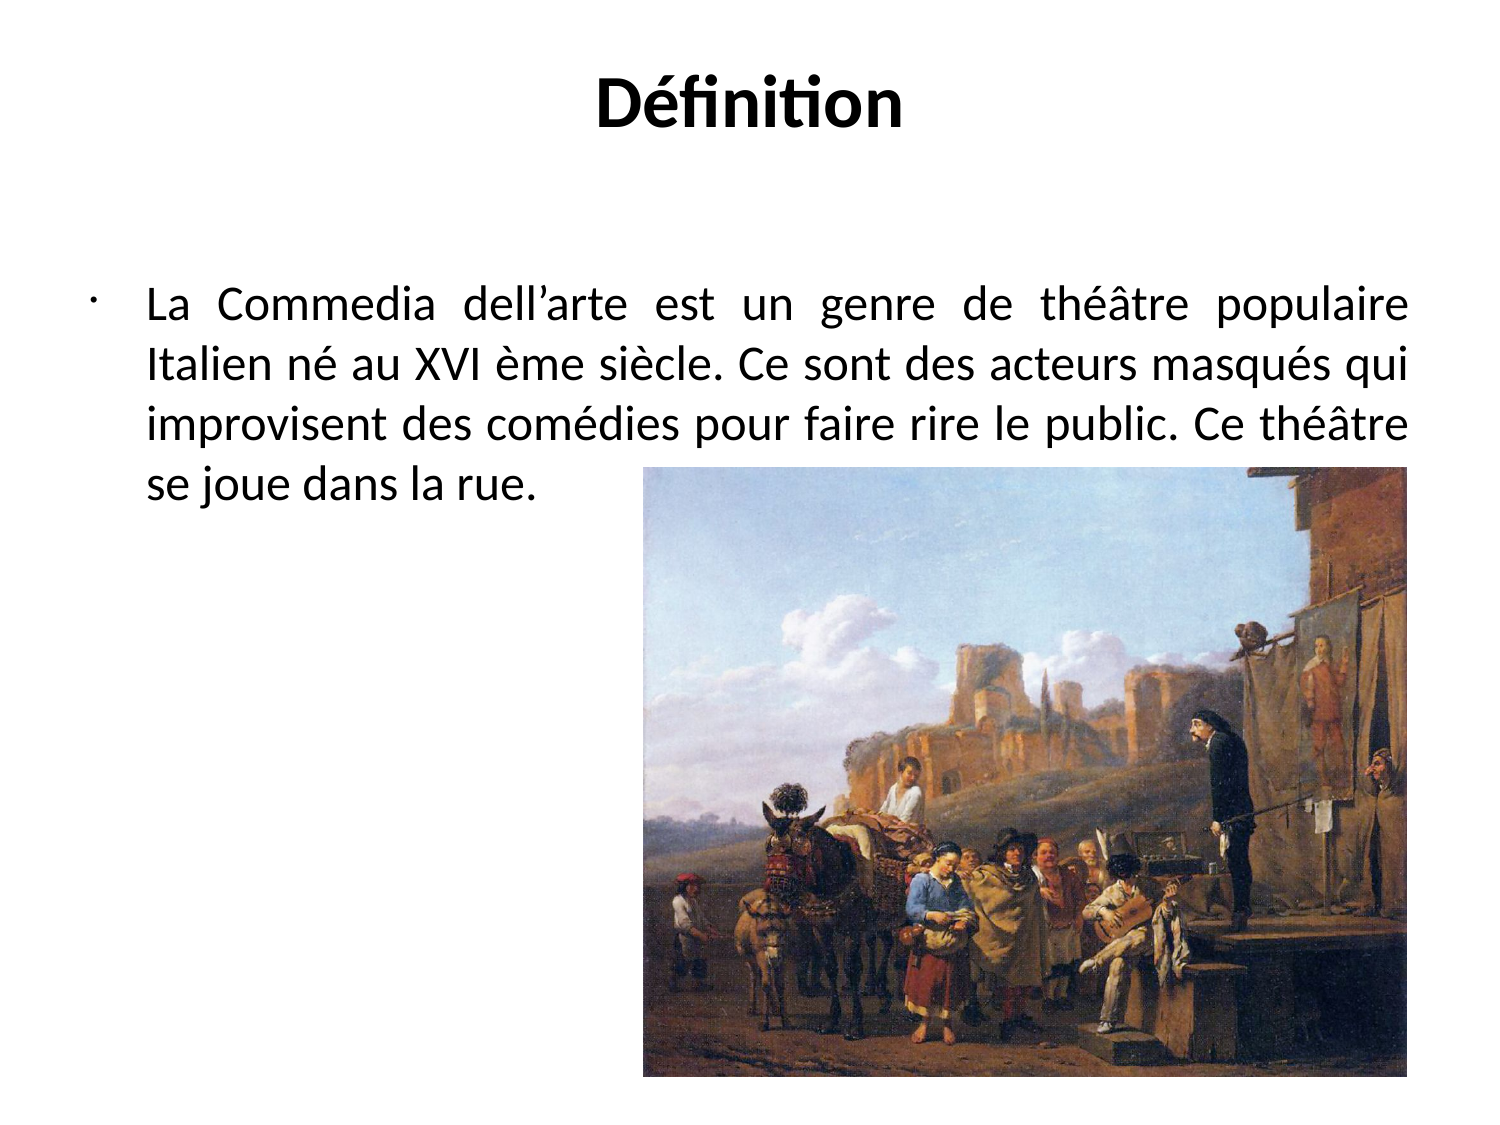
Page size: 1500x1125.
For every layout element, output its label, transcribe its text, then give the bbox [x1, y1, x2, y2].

picture [643, 467, 1407, 1077]
title Définition [75, 45, 1425, 233]
list La Commedia dell’arte est un genre de théâtre populaire Italien né au XVI ème siècle. Ce sont des acteurs masqués qui improvisent des comédies pour faire rire le public. Ce théâtre se joue dans la rue. [75, 262, 1425, 1005]
